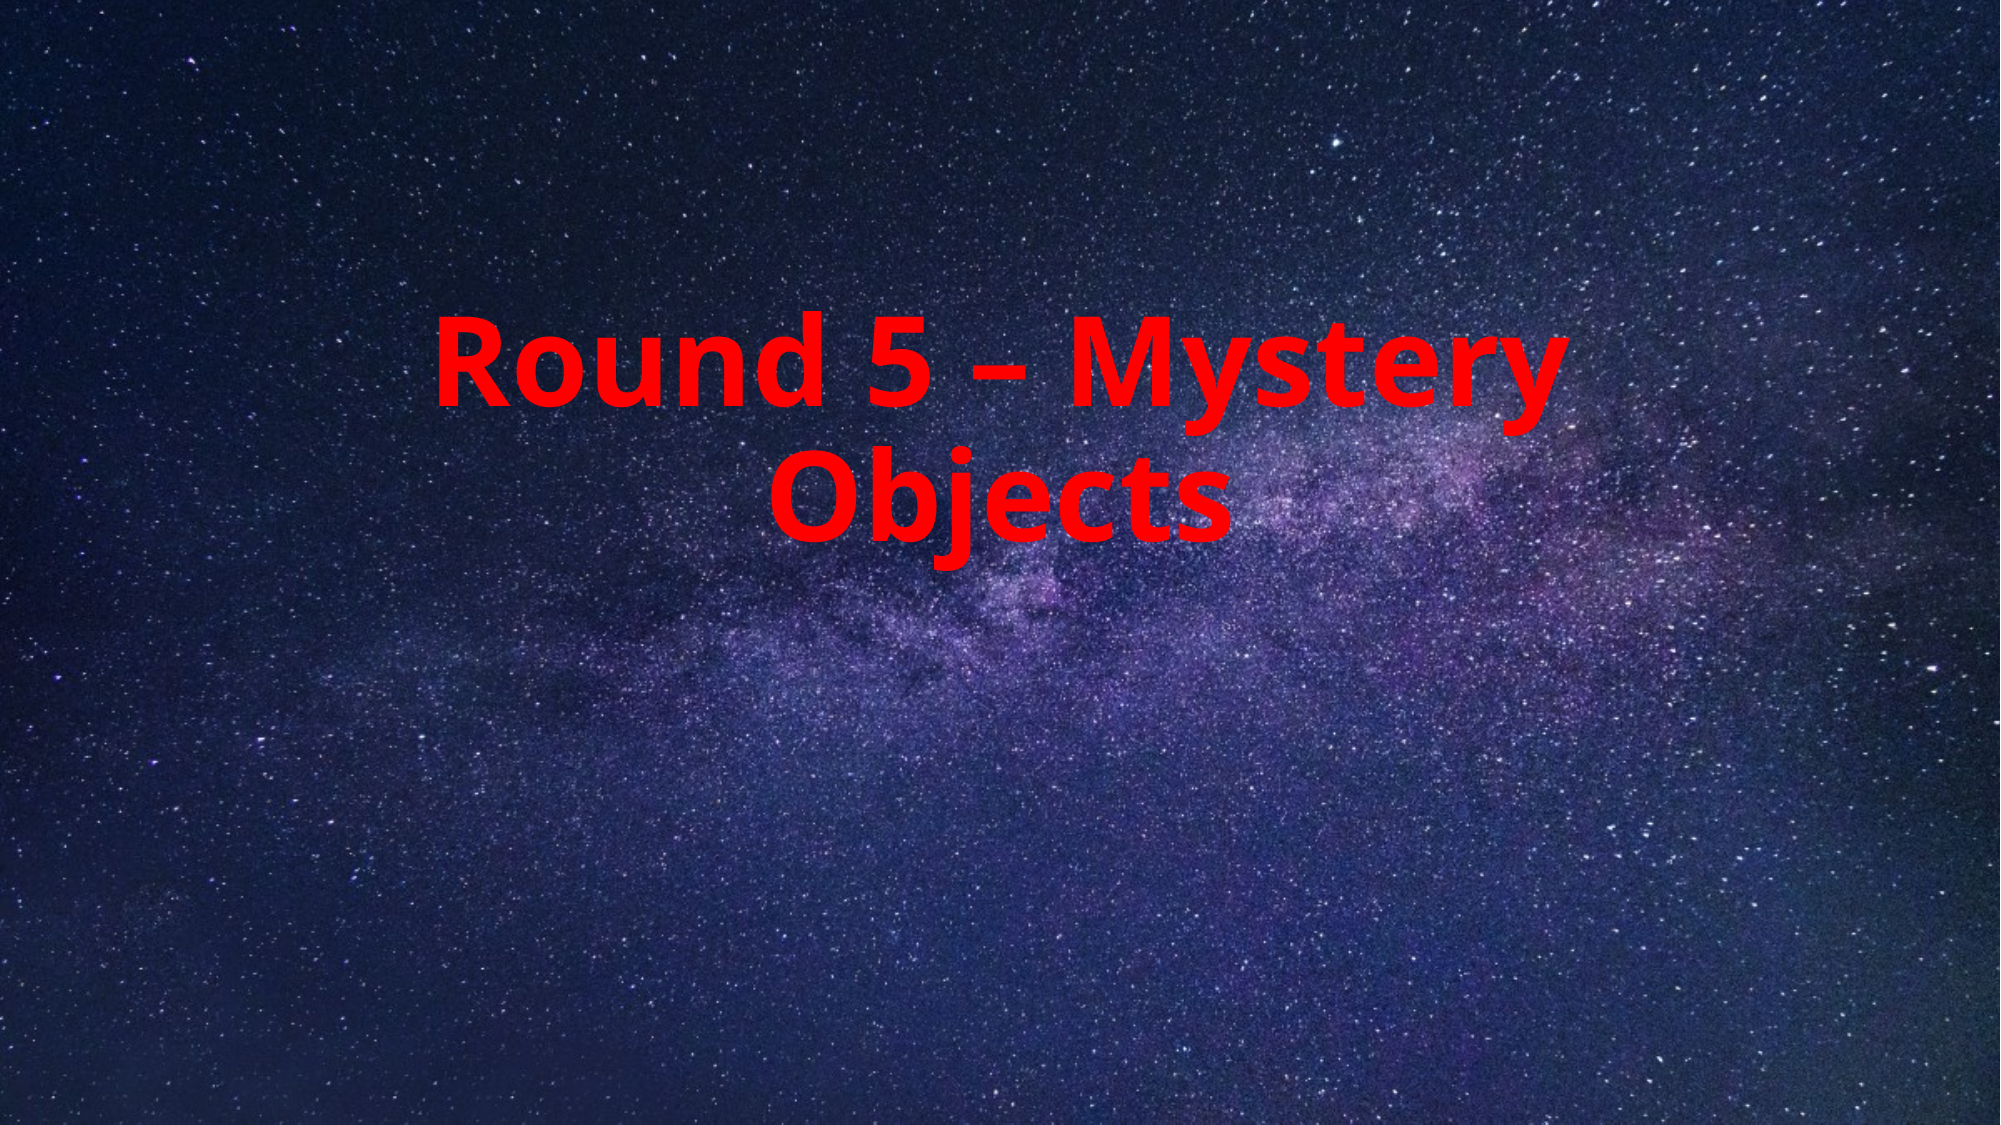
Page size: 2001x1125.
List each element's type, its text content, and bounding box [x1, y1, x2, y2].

picture [0, 0, 2000, 1125]
title Round 5 – Mystery Objects [249, 184, 1750, 576]
